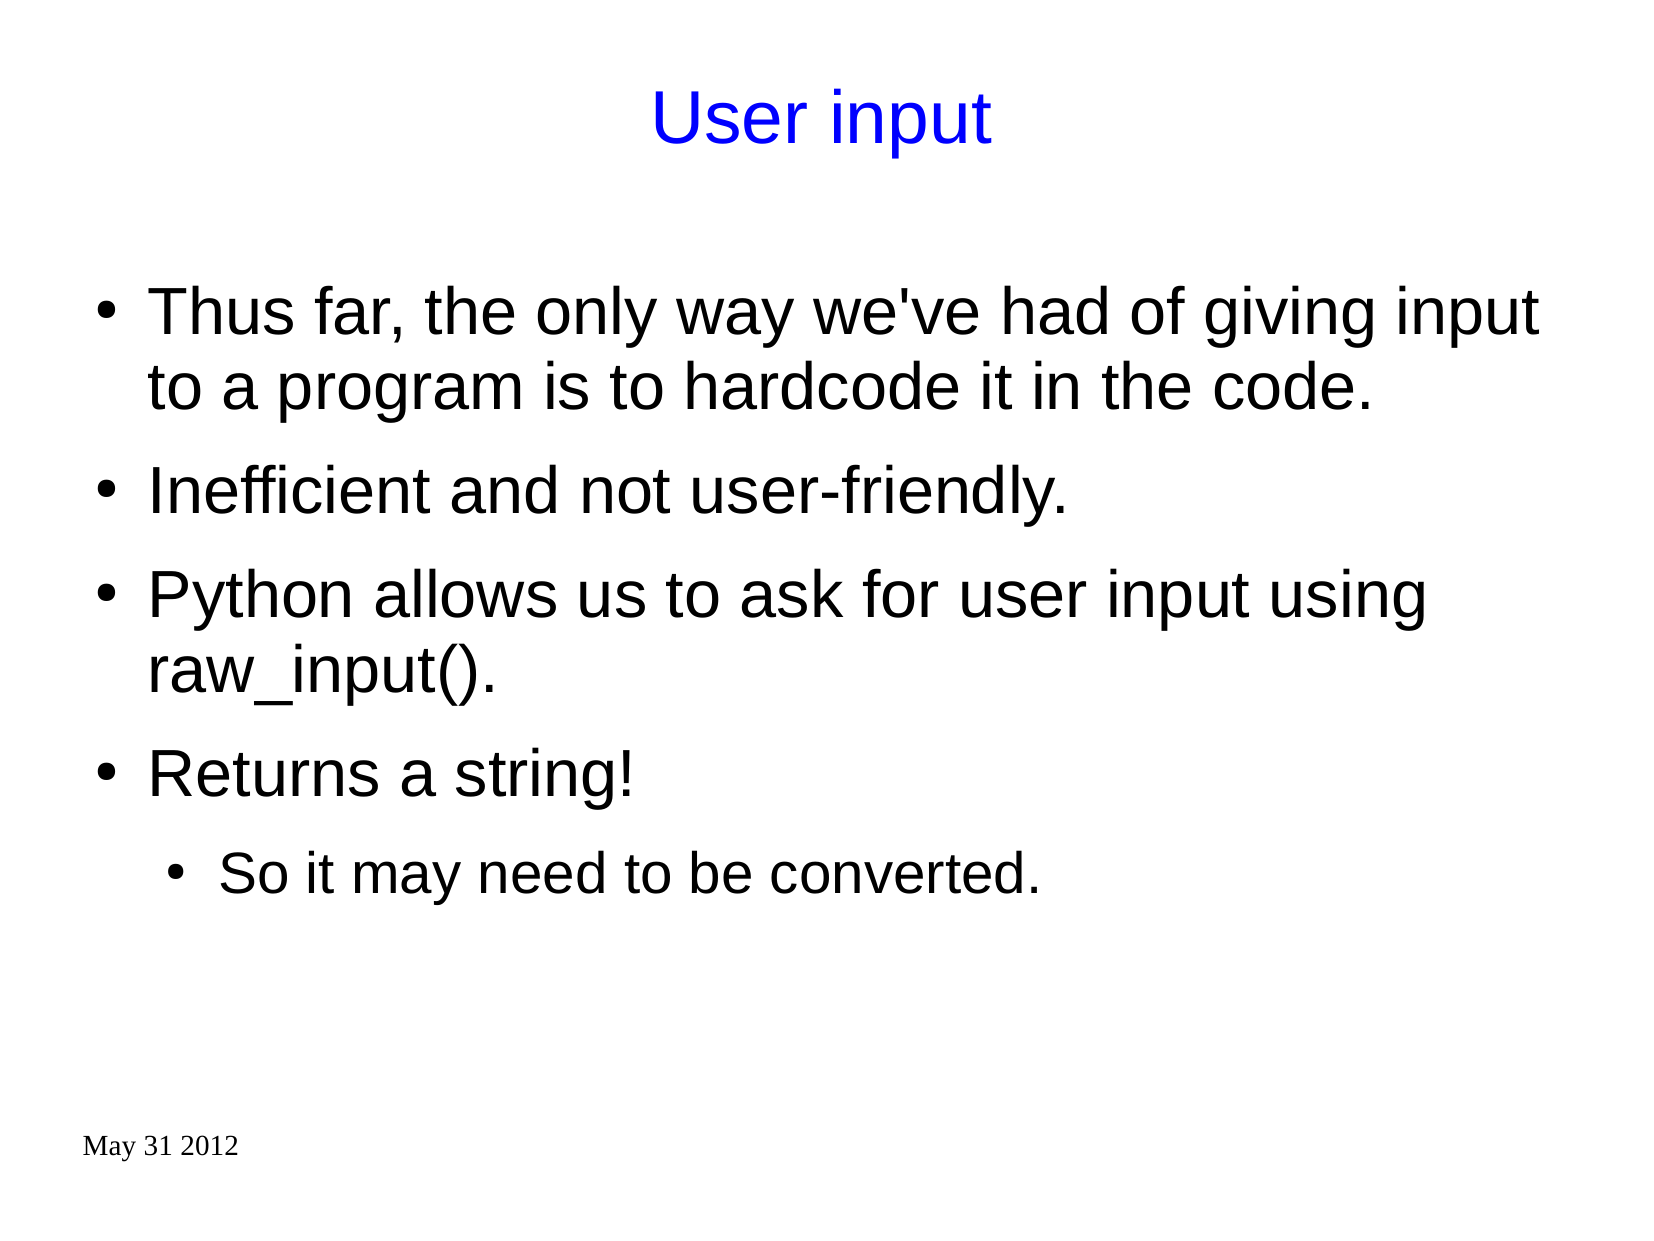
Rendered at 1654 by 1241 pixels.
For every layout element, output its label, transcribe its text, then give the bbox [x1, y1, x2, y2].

list Thus far, the only way we've had of giving input to a program is to hardcode it in the code. Inefficient and not user-friendly. Python allows us to ask for user input using raw_input(). Returns a string! So it may need to be converted. [76, 274, 1565, 1093]
title User input [76, 58, 1565, 178]
